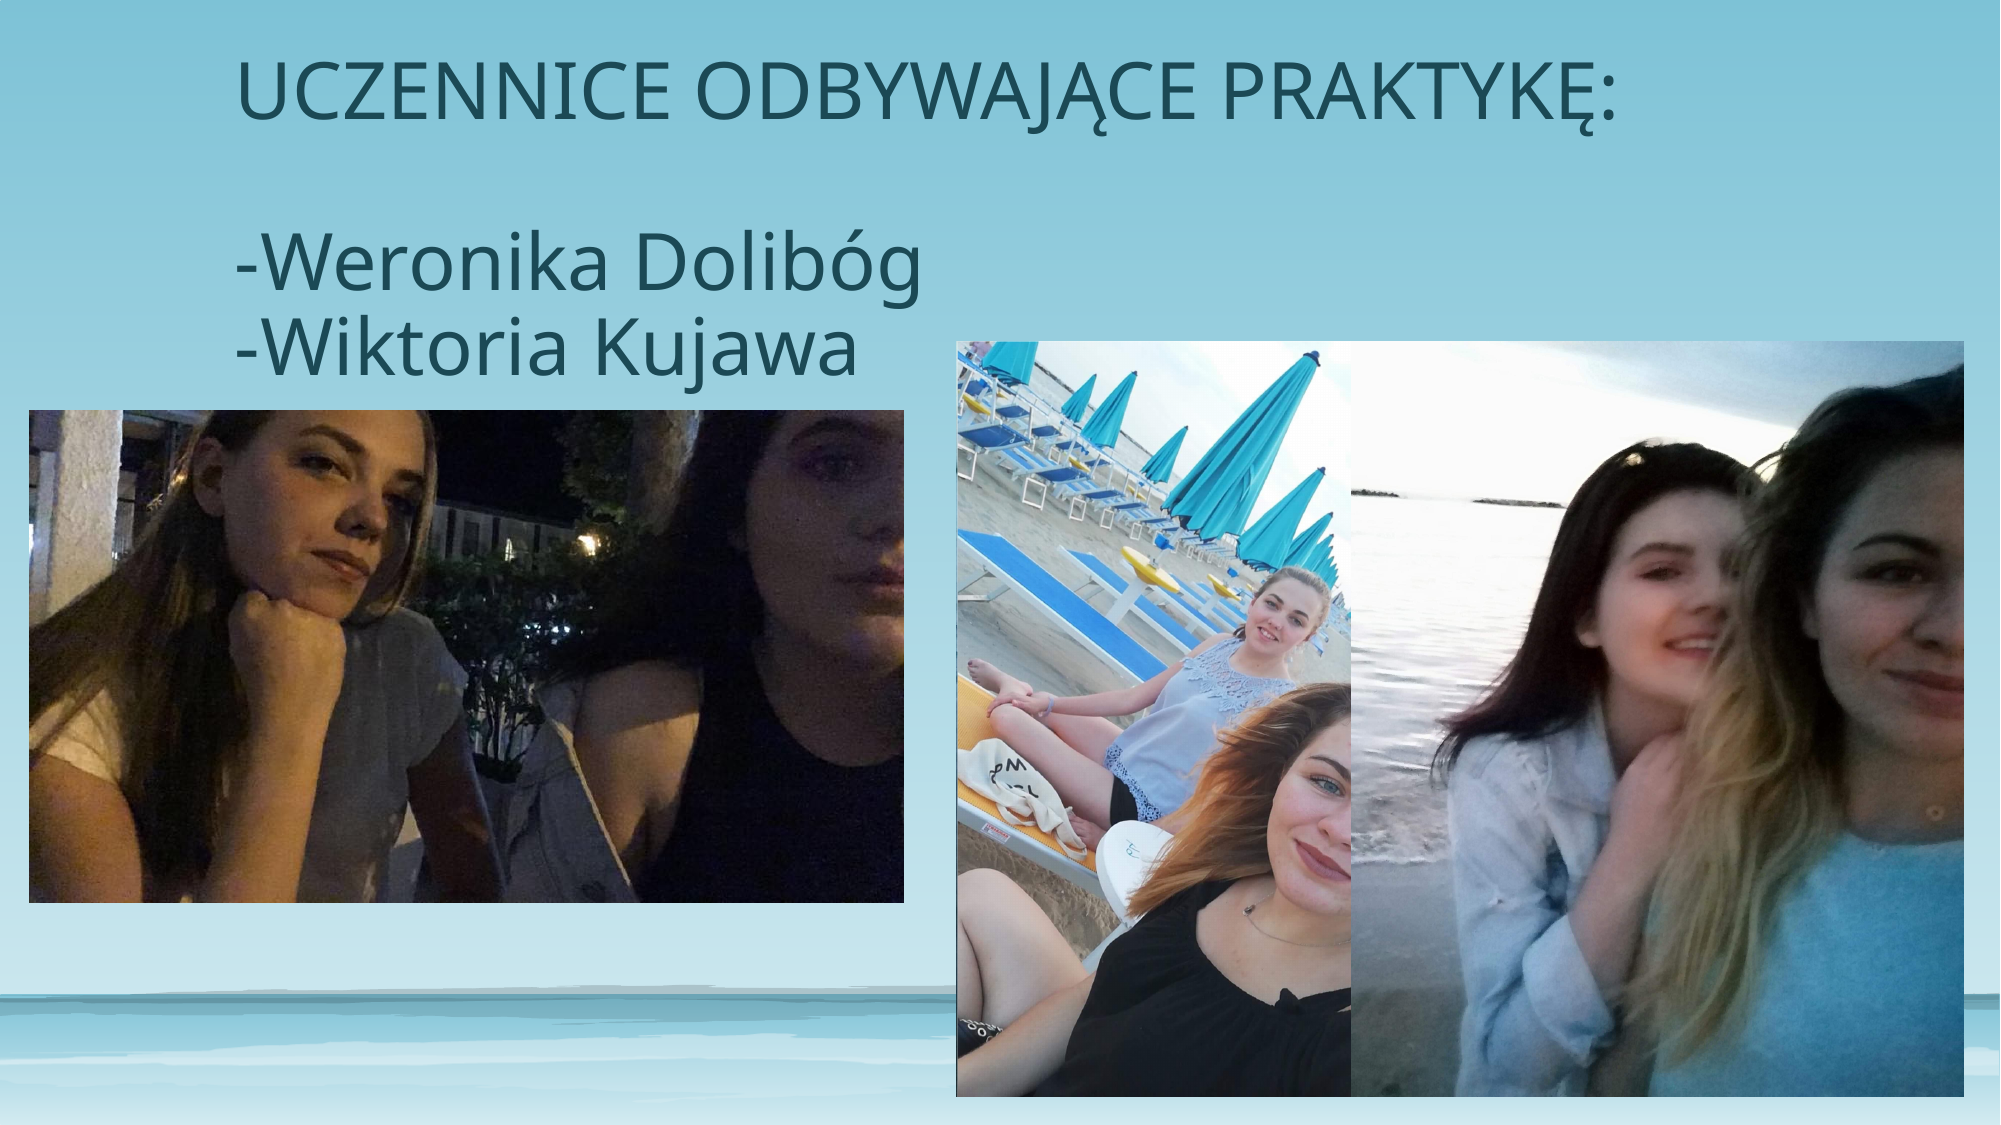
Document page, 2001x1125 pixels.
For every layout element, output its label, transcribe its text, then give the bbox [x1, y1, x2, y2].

title UCZENNICE ODBYWAJĄCE PRAKTYKĘ: -Weronika Dolibóg -Wiktoria Kujawa [219, 43, 1780, 315]
picture [29, 410, 904, 903]
picture [0, 341, 2000, 1103]
